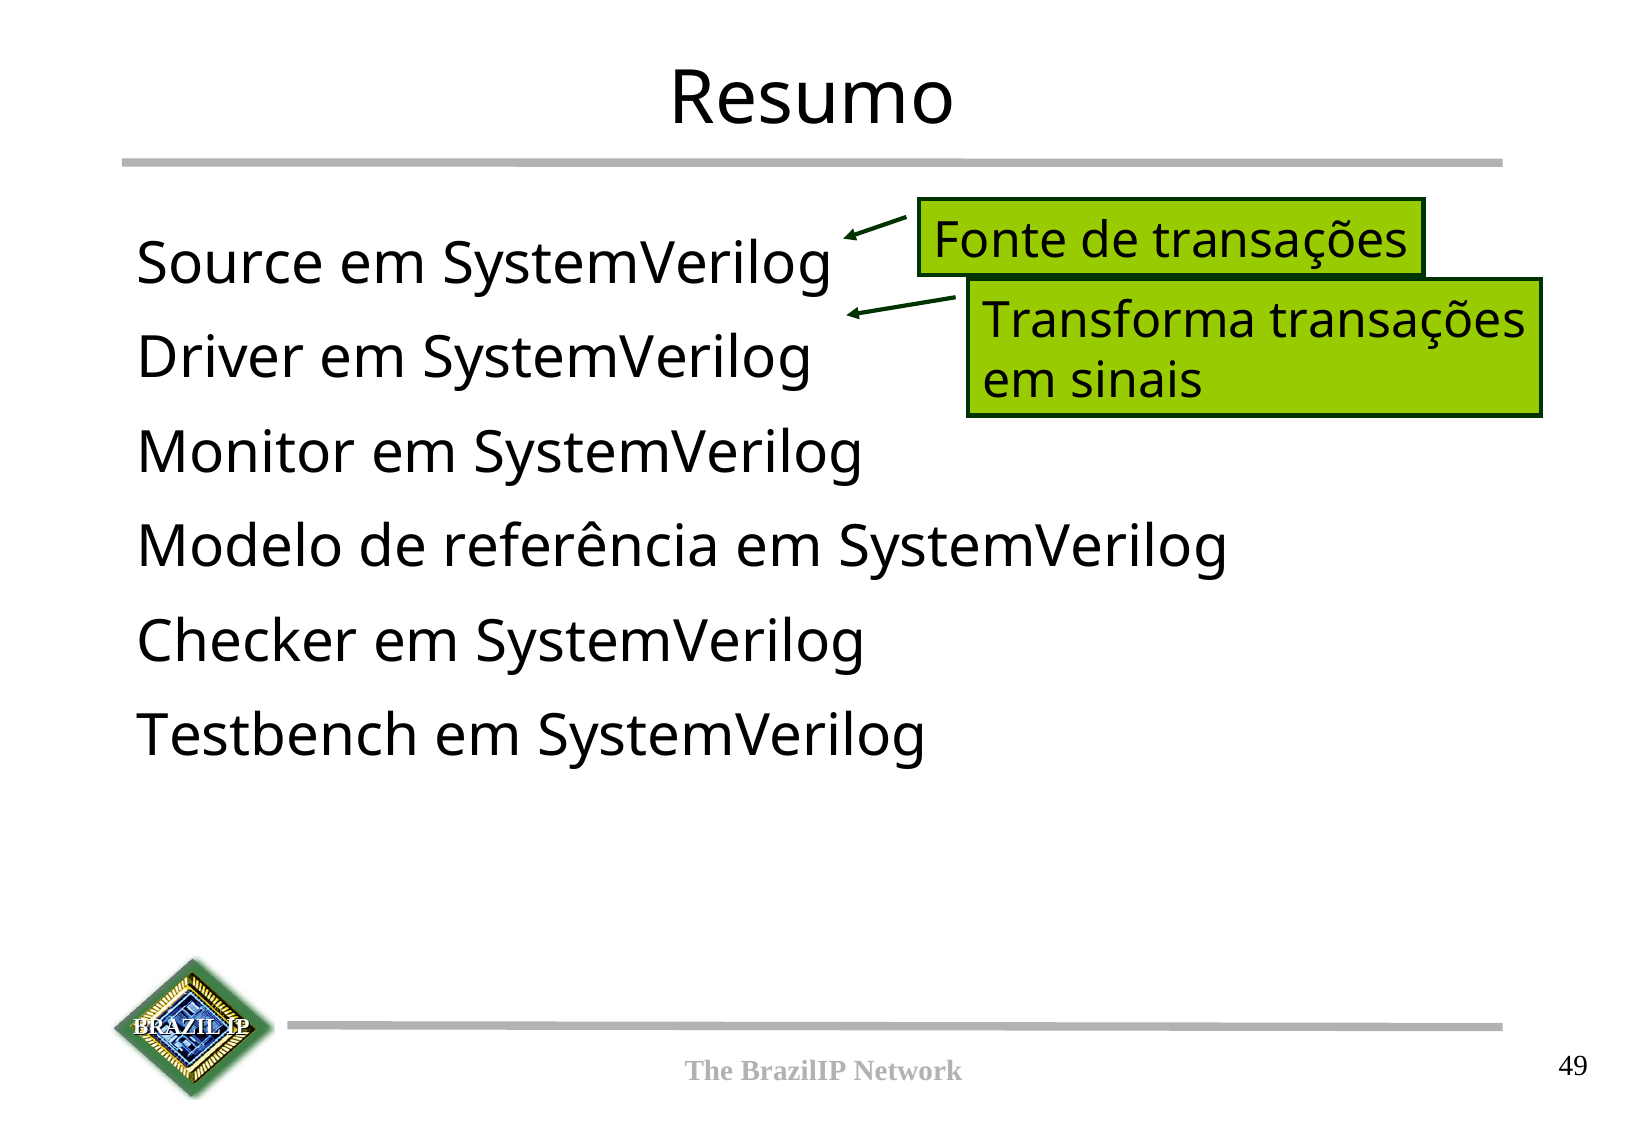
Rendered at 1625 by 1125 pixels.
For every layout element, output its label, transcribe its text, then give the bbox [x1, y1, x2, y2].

text_box Transforma transações em sinais [968, 279, 1541, 416]
picture [108, 953, 275, 1100]
title Resumo [121, 41, 1503, 147]
list Source em SystemVerilog Driver em SystemVerilog Monitor em SystemVerilog Modelo de referência em SystemVerilog Checker em SystemVerilog Testbench em SystemVerilog [121, 212, 1488, 943]
text_box Fonte de transações [919, 199, 1424, 275]
